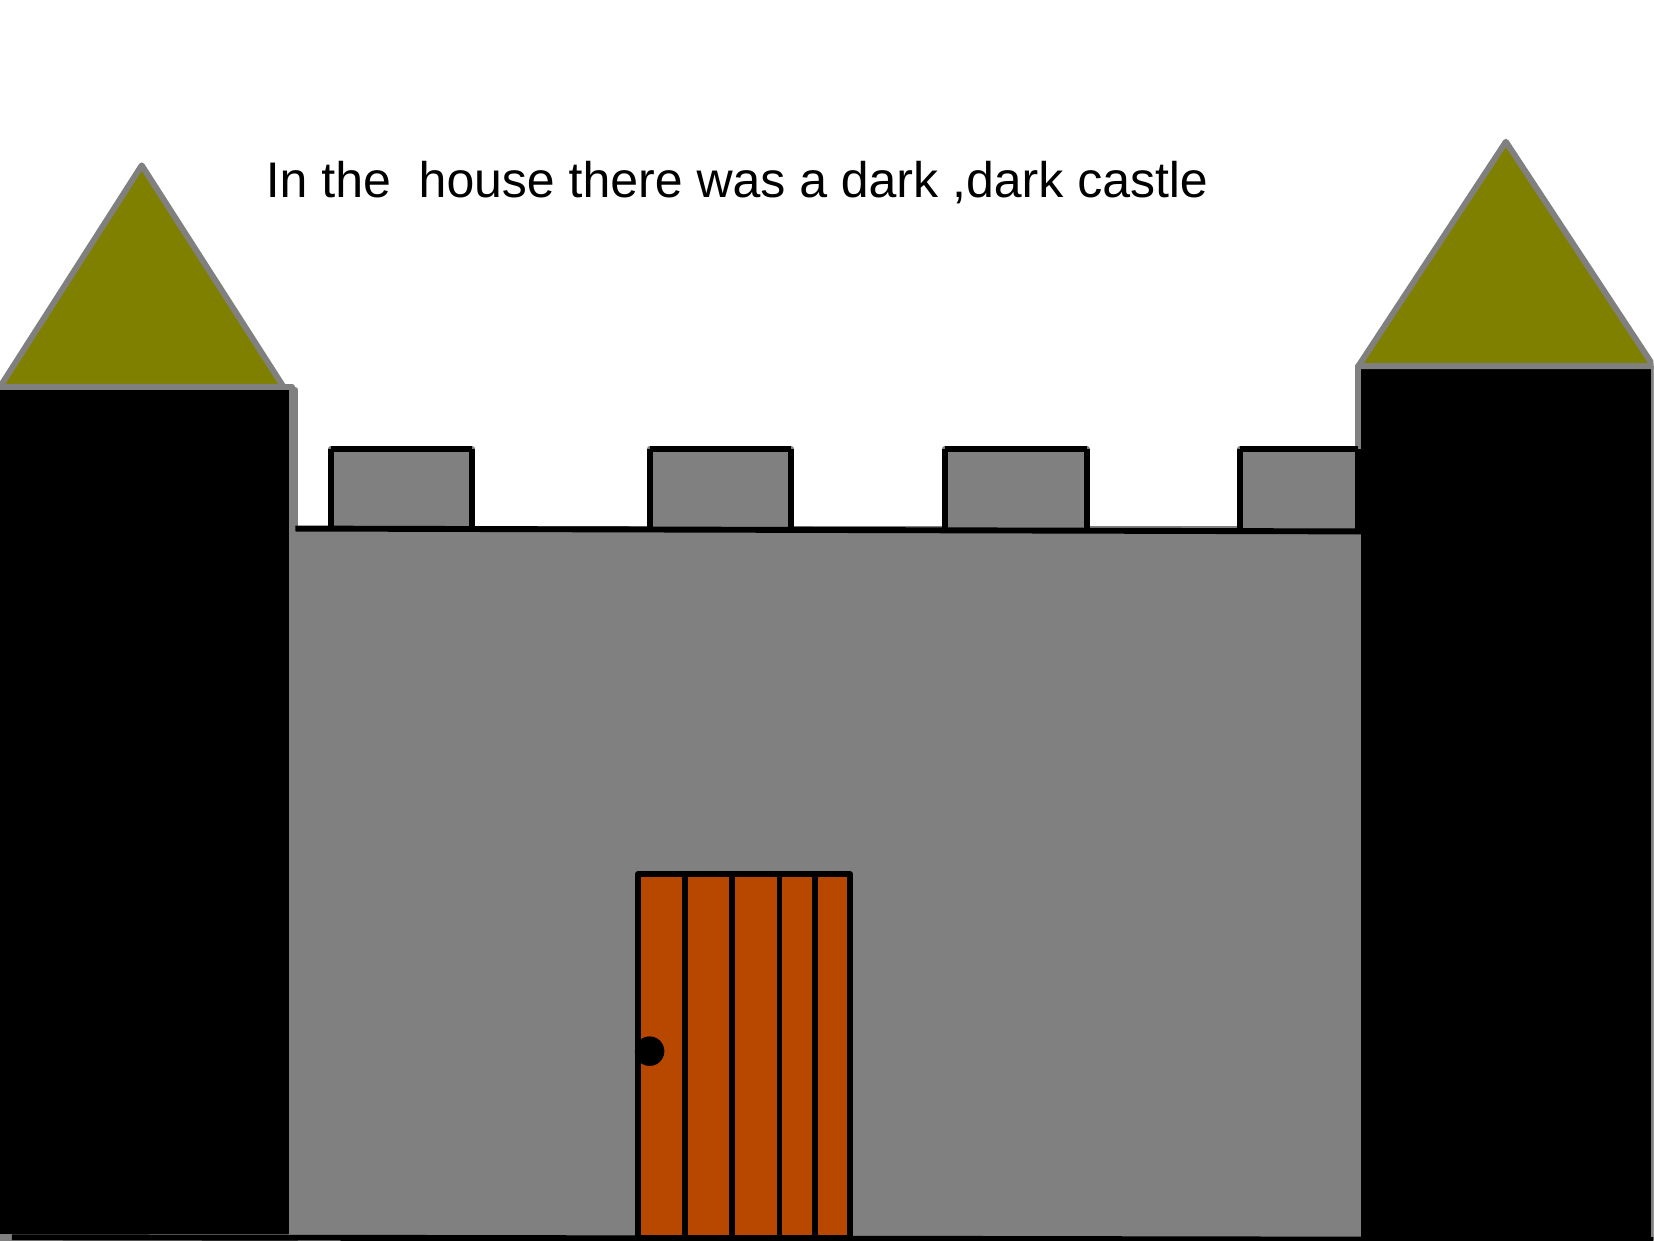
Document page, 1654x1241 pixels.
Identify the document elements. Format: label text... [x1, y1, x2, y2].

text_box [0, 165, 1356, 1241]
text_box [334, 452, 469, 526]
text_box [1358, 141, 1654, 1237]
text_box [653, 452, 788, 526]
text_box In the house there was a dark ,dark castle [248, 141, 1489, 219]
text_box [948, 452, 1084, 527]
text_box [1243, 452, 1355, 528]
